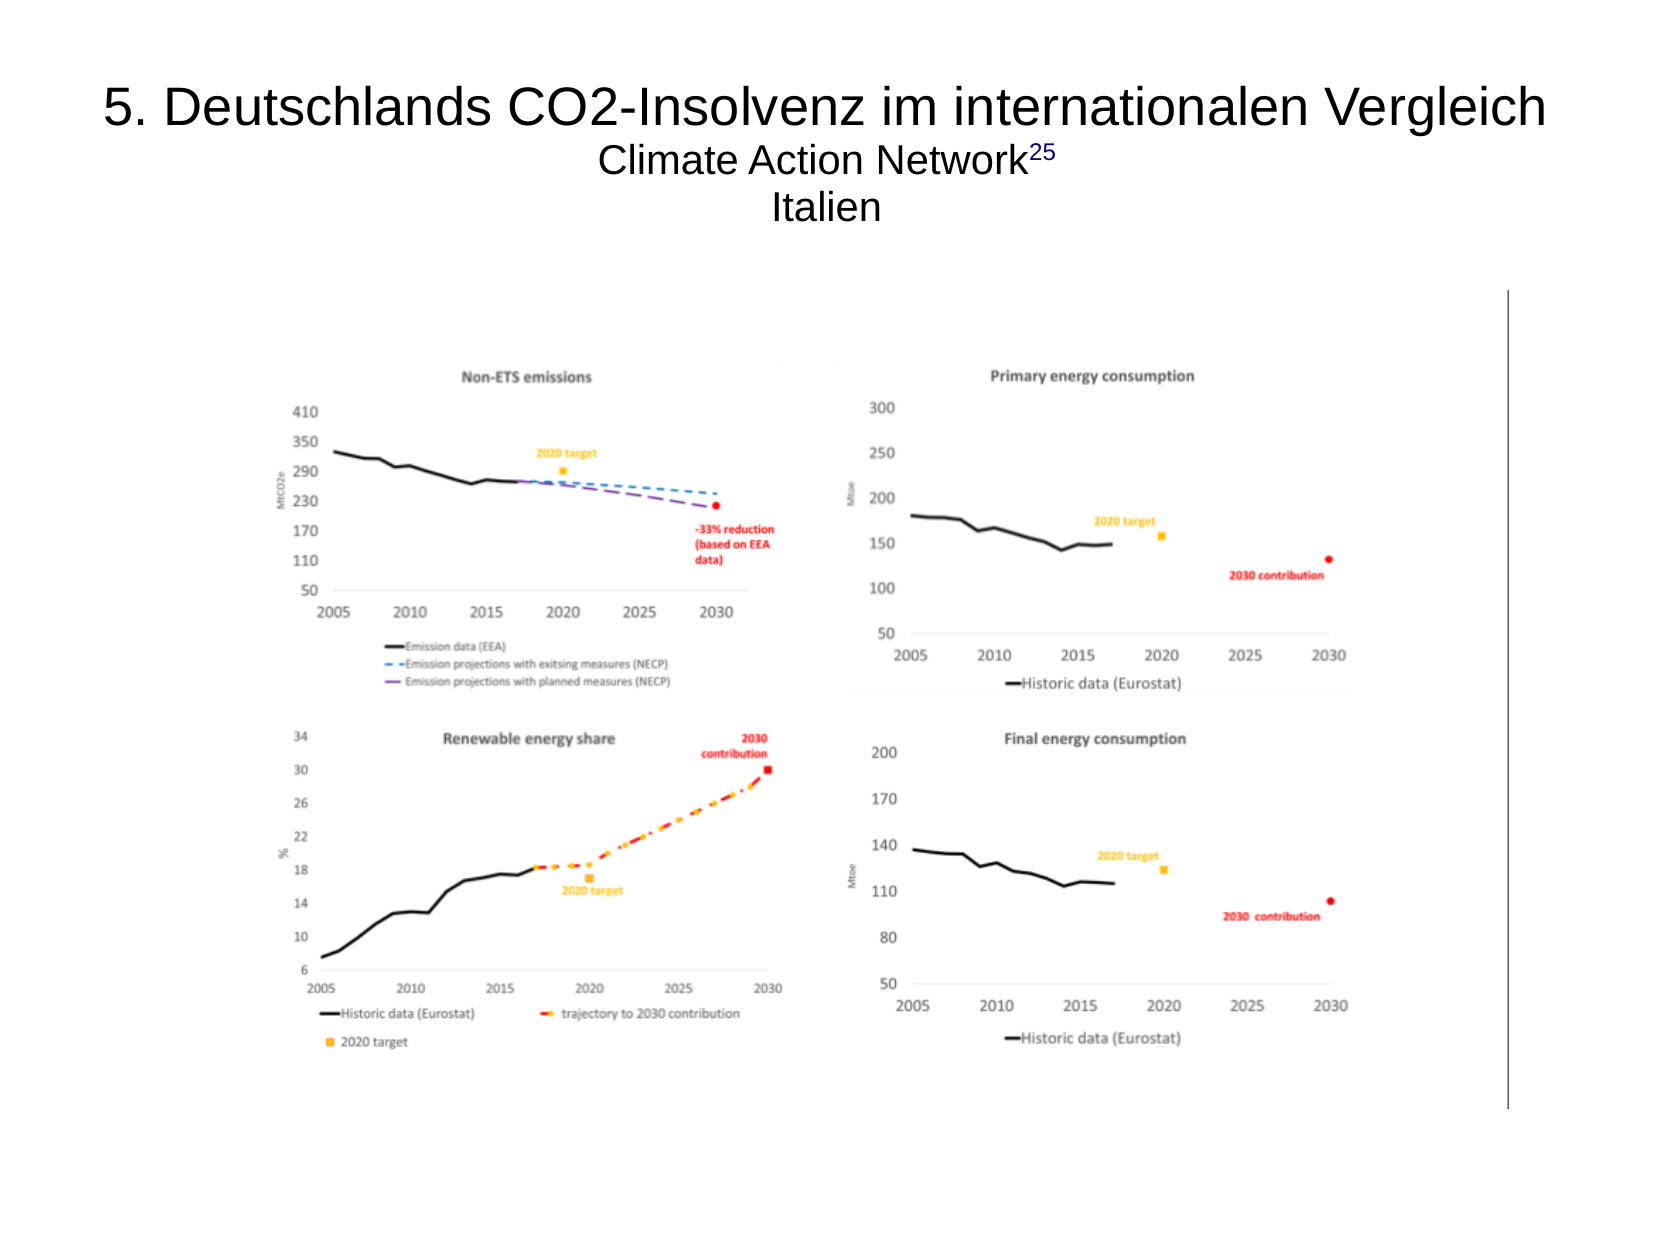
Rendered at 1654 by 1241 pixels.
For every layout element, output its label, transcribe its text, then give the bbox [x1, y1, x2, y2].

picture [145, 290, 1509, 1109]
title 5. Deutschlands CO2-Insolvenz im internationalen Vergleich Climate Action Network25 Italien [82, 49, 1571, 257]
